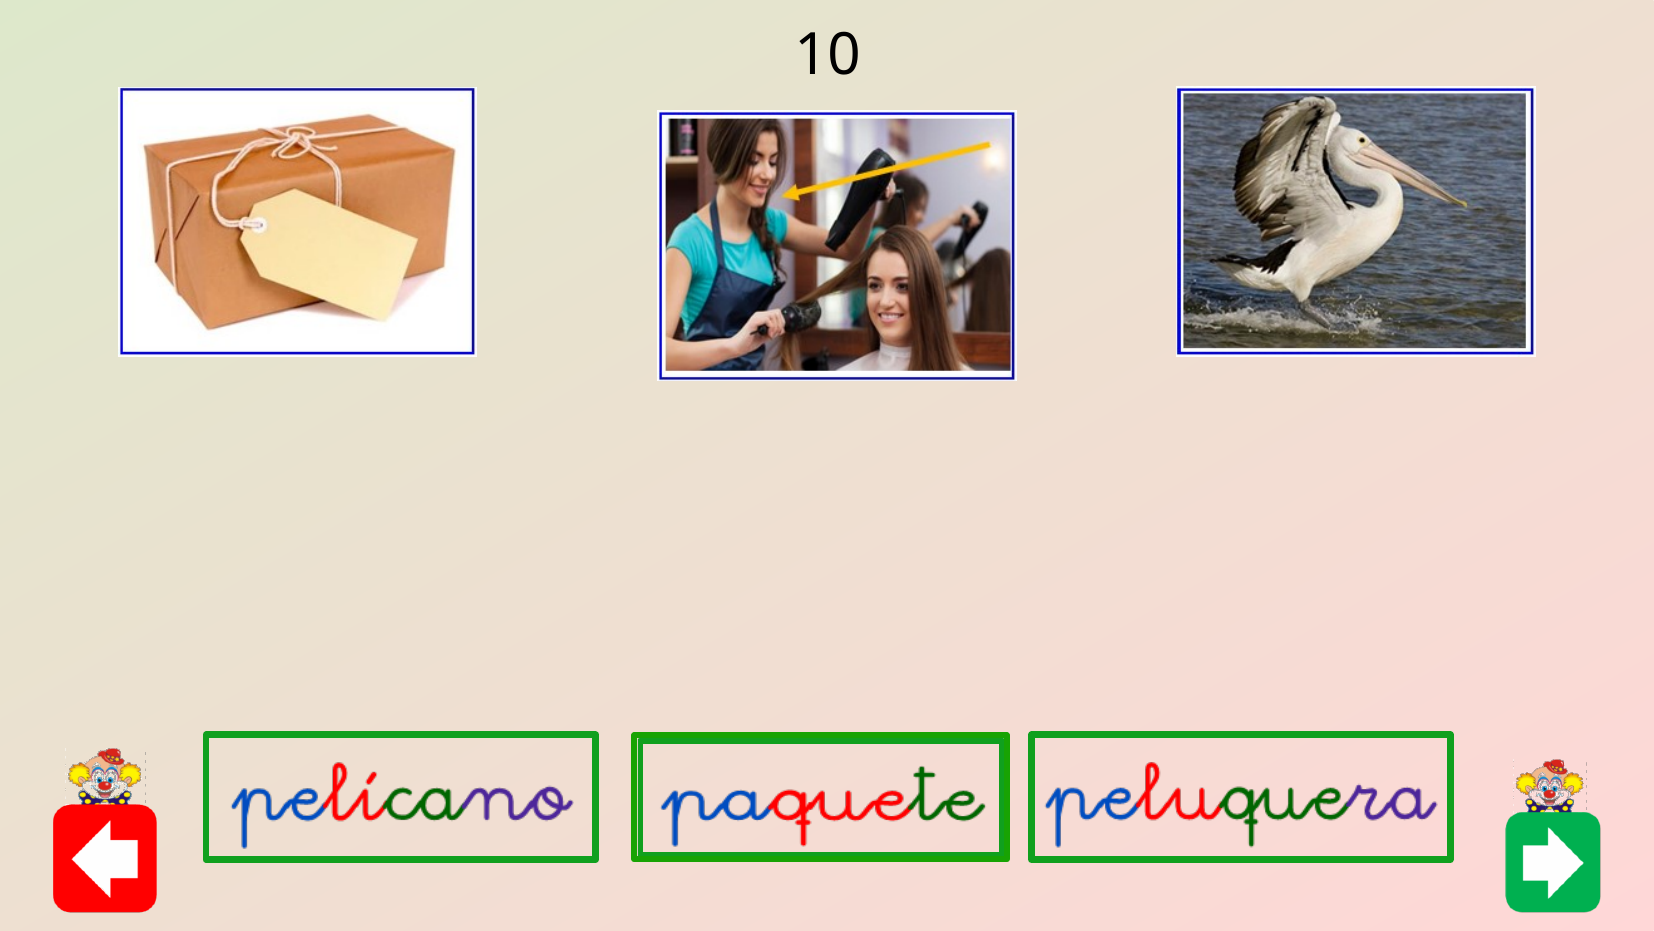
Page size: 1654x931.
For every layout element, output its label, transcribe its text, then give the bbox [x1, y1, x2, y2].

text_box 10 [779, 10, 910, 87]
picture [1034, 738, 1447, 857]
picture [209, 738, 593, 857]
picture [52, 747, 157, 913]
picture [636, 738, 1004, 857]
picture [657, 110, 1017, 381]
picture [1176, 86, 1536, 357]
picture [1505, 758, 1601, 913]
picture [118, 87, 477, 358]
